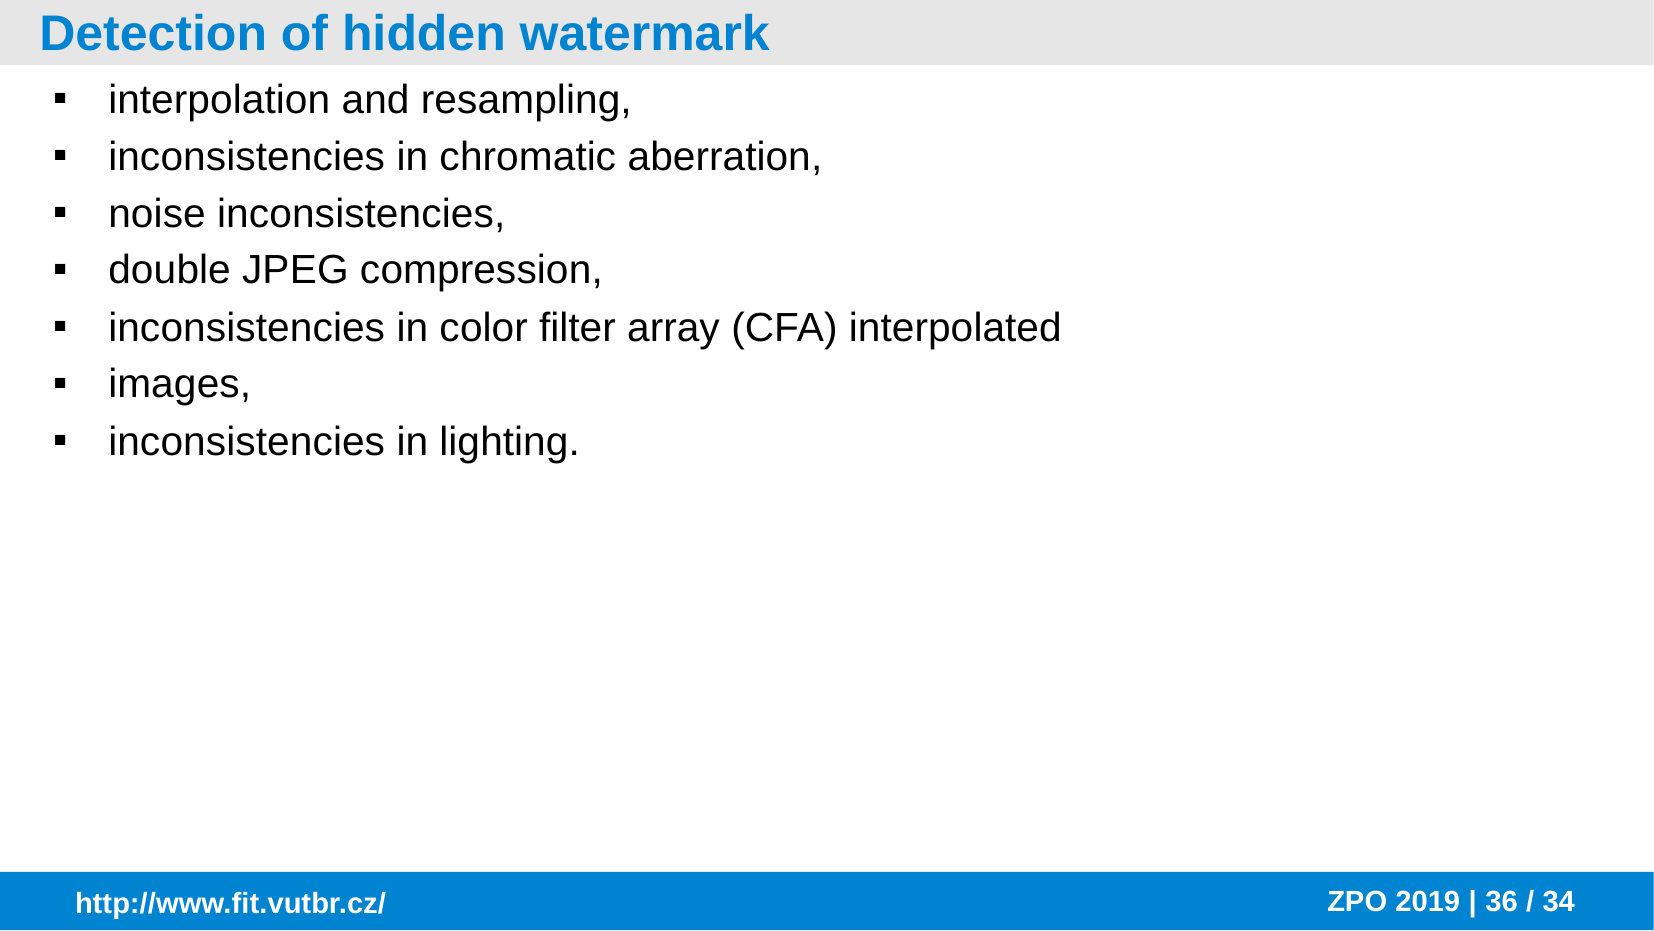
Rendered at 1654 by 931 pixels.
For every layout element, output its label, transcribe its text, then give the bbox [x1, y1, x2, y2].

list interpolation and resampling, inconsistencies in chromatic aberration, noise inconsistencies, double JPEG compression, inconsistencies in color filter array (CFA) interpolated images, inconsistencies in lighting. [37, 76, 1613, 521]
title Detection of hidden watermark [39, 4, 1615, 61]
